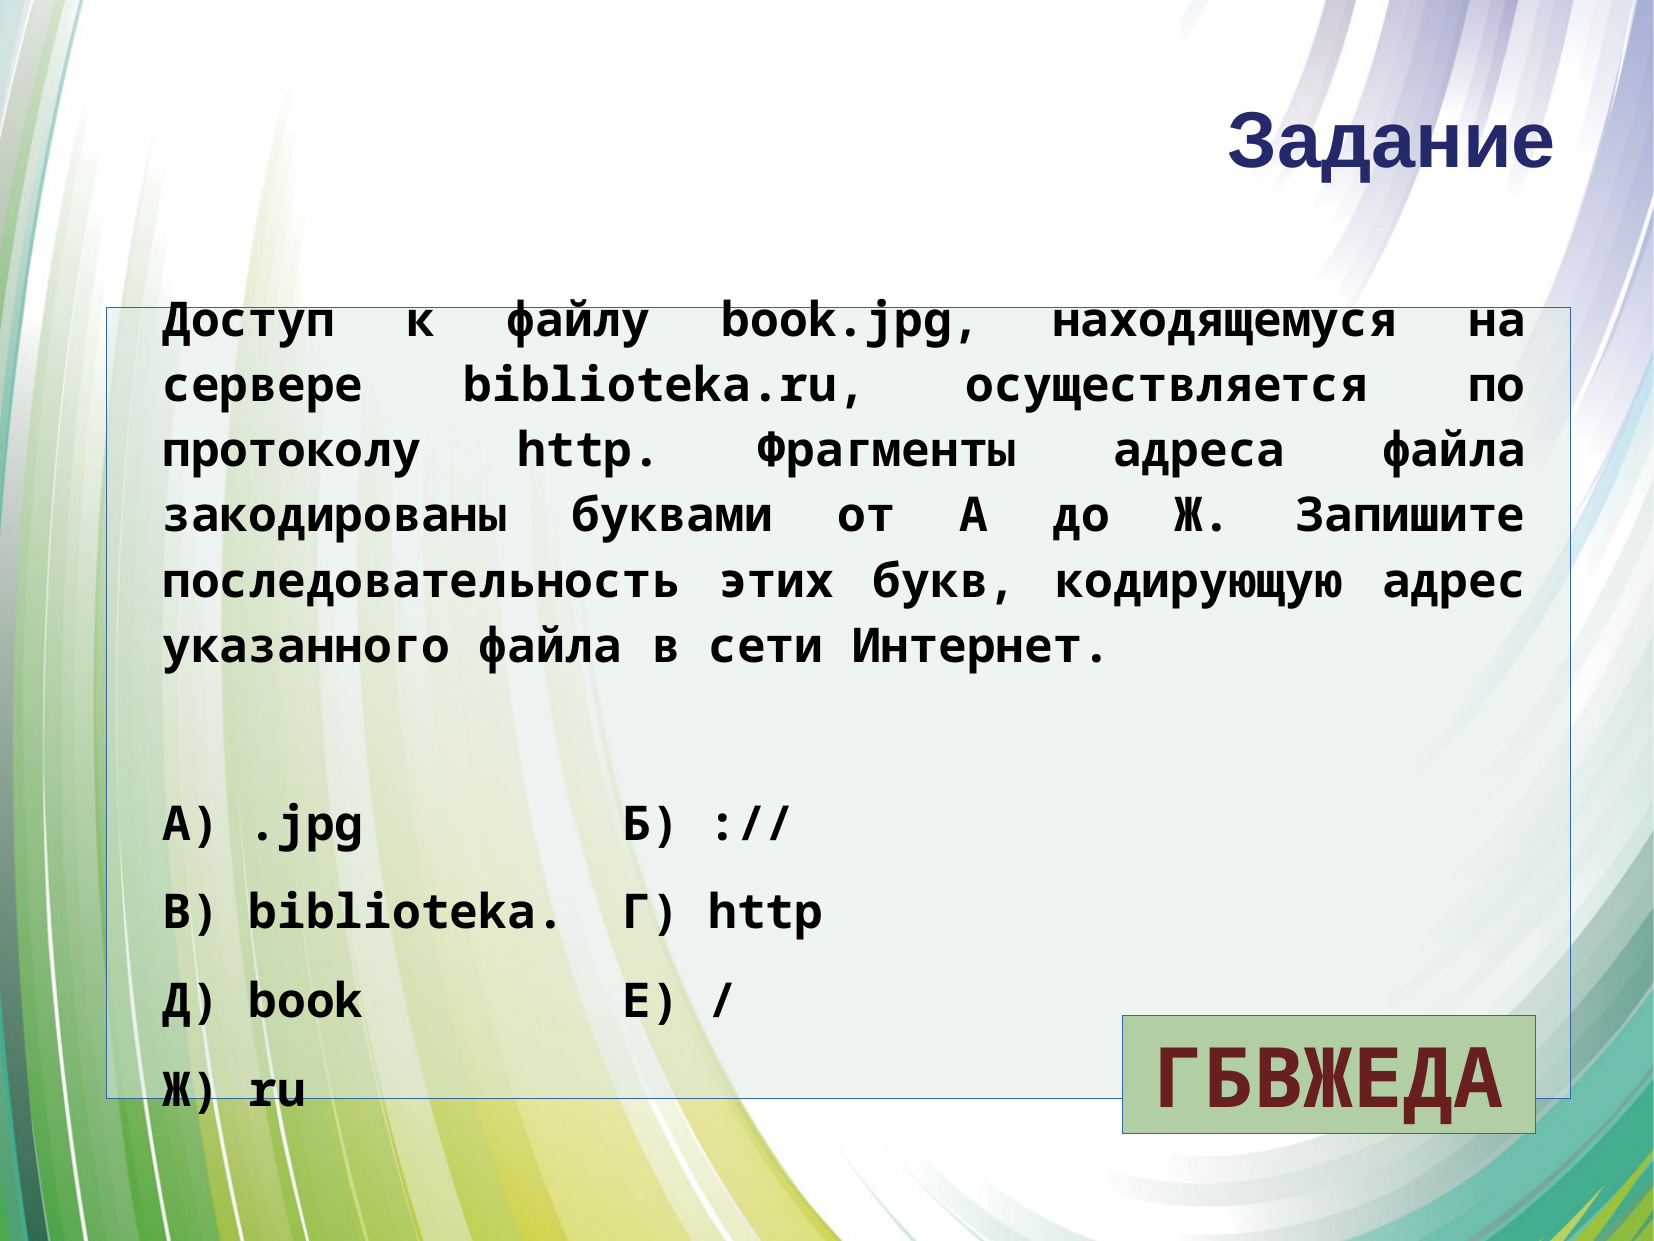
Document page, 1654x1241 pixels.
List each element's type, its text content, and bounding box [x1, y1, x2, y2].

text_box Доступ к файлу book.jpg, находящемуся на сервере biblioteka.ru, осуществляется по протоколу http. Фрагменты адреса файла закодированы буквами от А до Ж. Запишите последовательность этих букв, кодирующую адрес указанного файла в сети Интернет. А) .jpg Б) :// В) biblioteka. Г) http Д) book Е) / Ж) ru [106, 307, 1571, 1099]
text_box Задание [58, 58, 1571, 215]
text_box ГБВЖЕДА [1122, 1015, 1536, 1134]
picture [0, 0, 1654, 1241]
